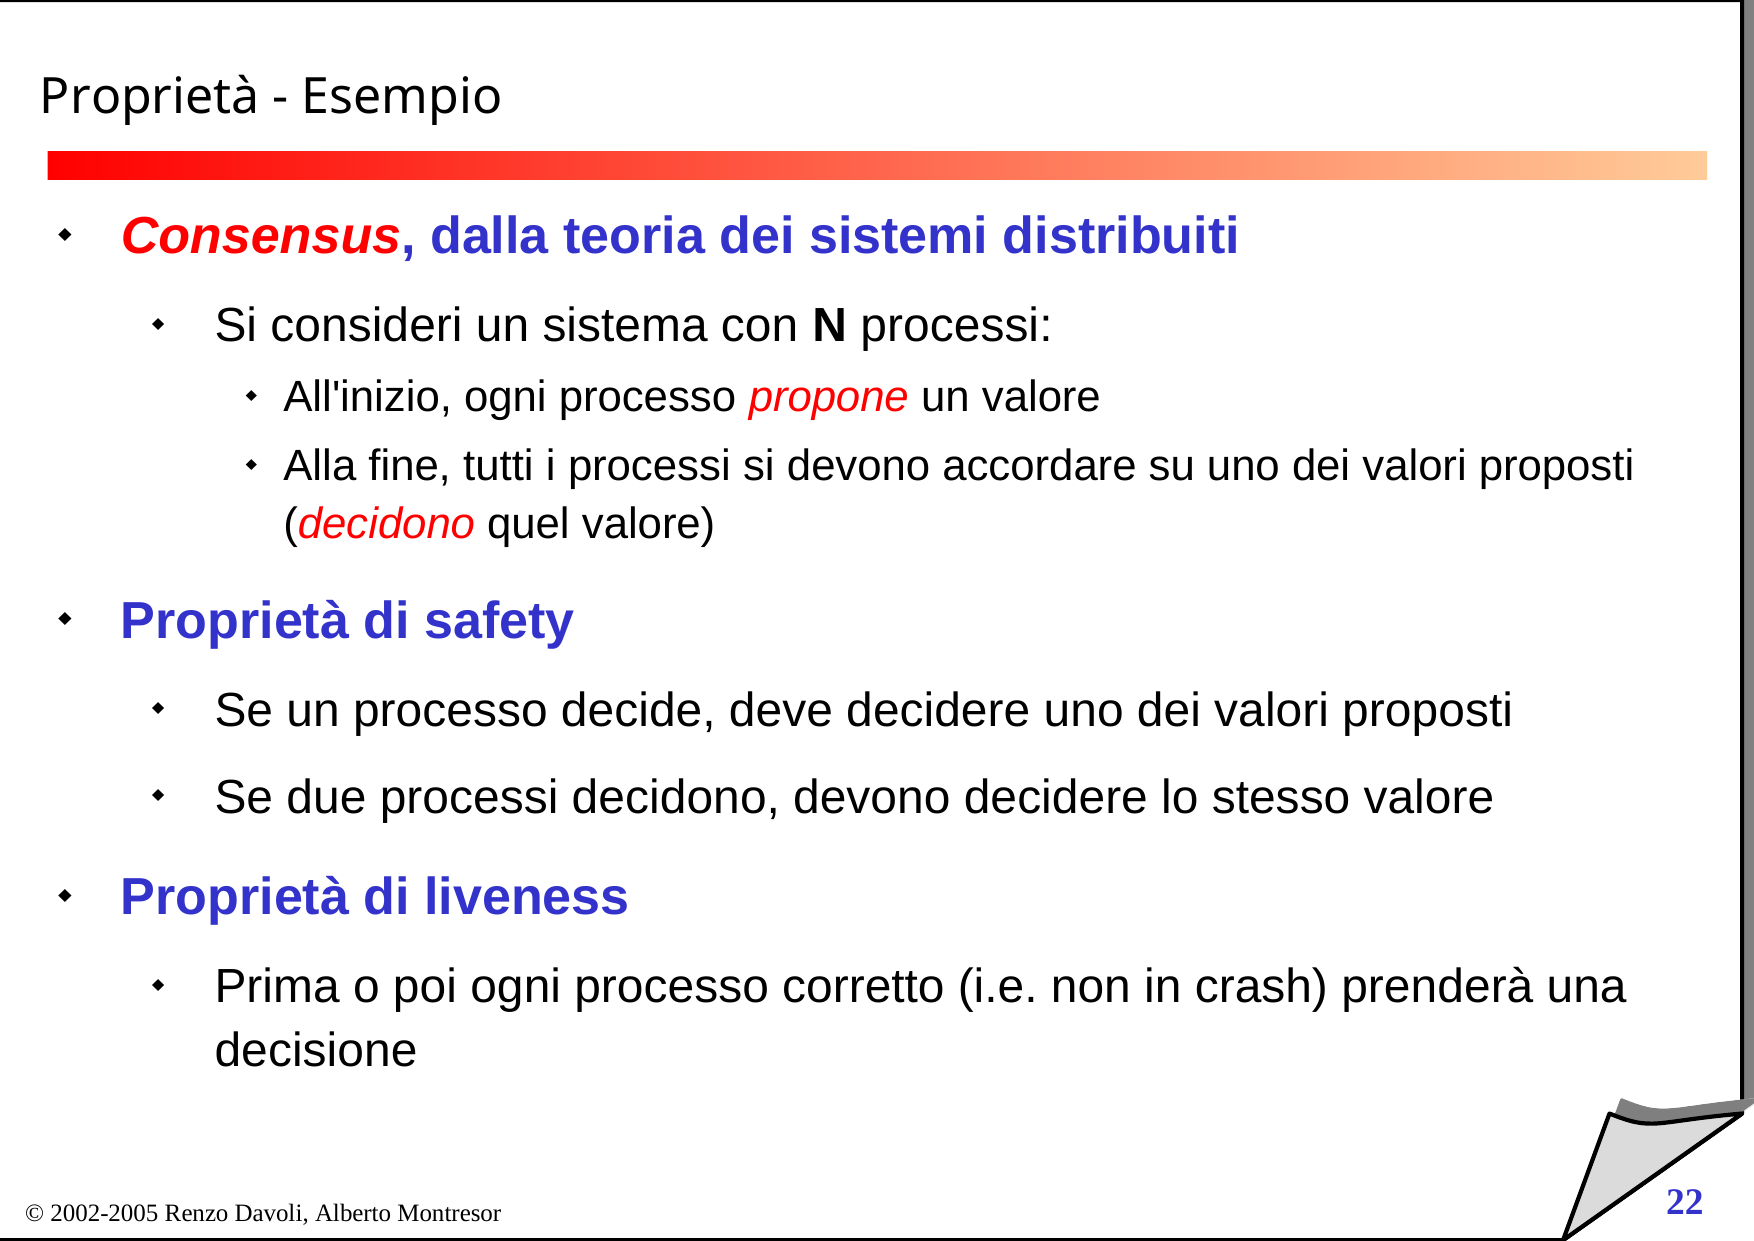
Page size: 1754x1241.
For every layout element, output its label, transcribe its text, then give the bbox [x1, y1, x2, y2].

list Consensus, dalla teoria dei sistemi distribuiti Si consideri un sistema con N processi: All'inizio, ogni processo propone un valore Alla fine, tutti i processi si devono accordare su uno dei valori proposti (decidono quel valore) Proprietà di safety Se un processo decide, deve decidere uno dei valori proposti Se due processi decidono, devono decidere lo stesso valore Proprietà di liveness Prima o poi ogni processo corretto (i.e. non in crash) prenderà una decisione [58, 206, 1696, 1084]
title Proprietà - Esempio [39, 49, 1713, 144]
